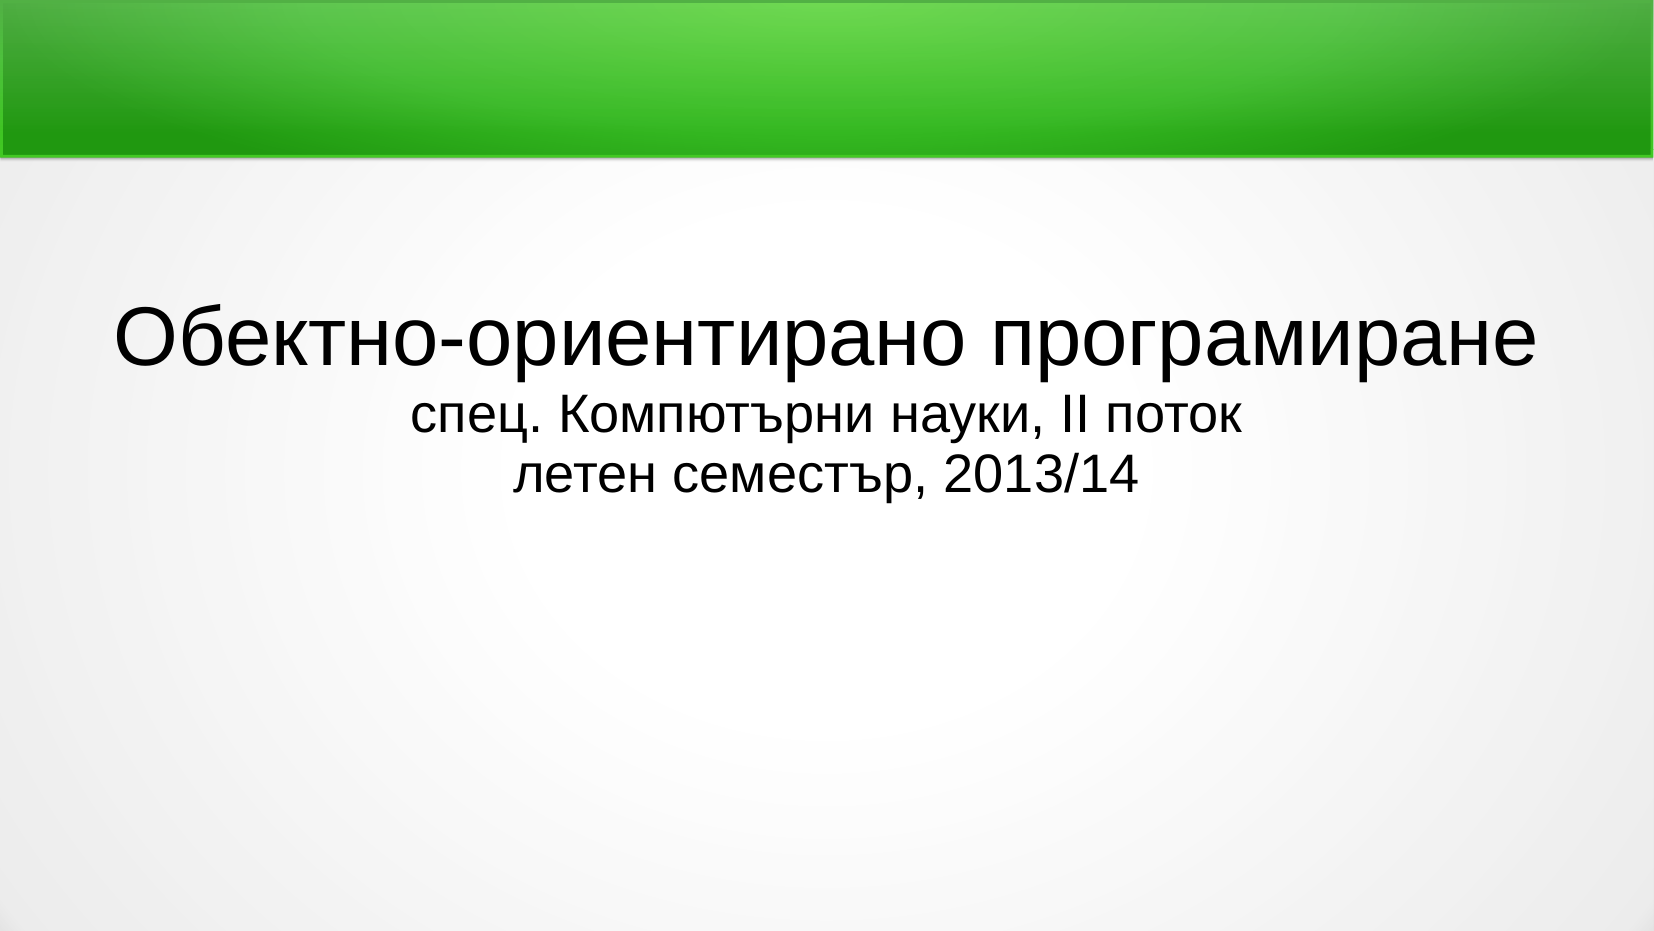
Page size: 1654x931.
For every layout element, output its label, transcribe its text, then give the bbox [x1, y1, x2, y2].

subtitle Обектно-ориентирано програмиране спец. Компютърни науки, II поток летен семестър, 2013/14 [82, 37, 1571, 758]
